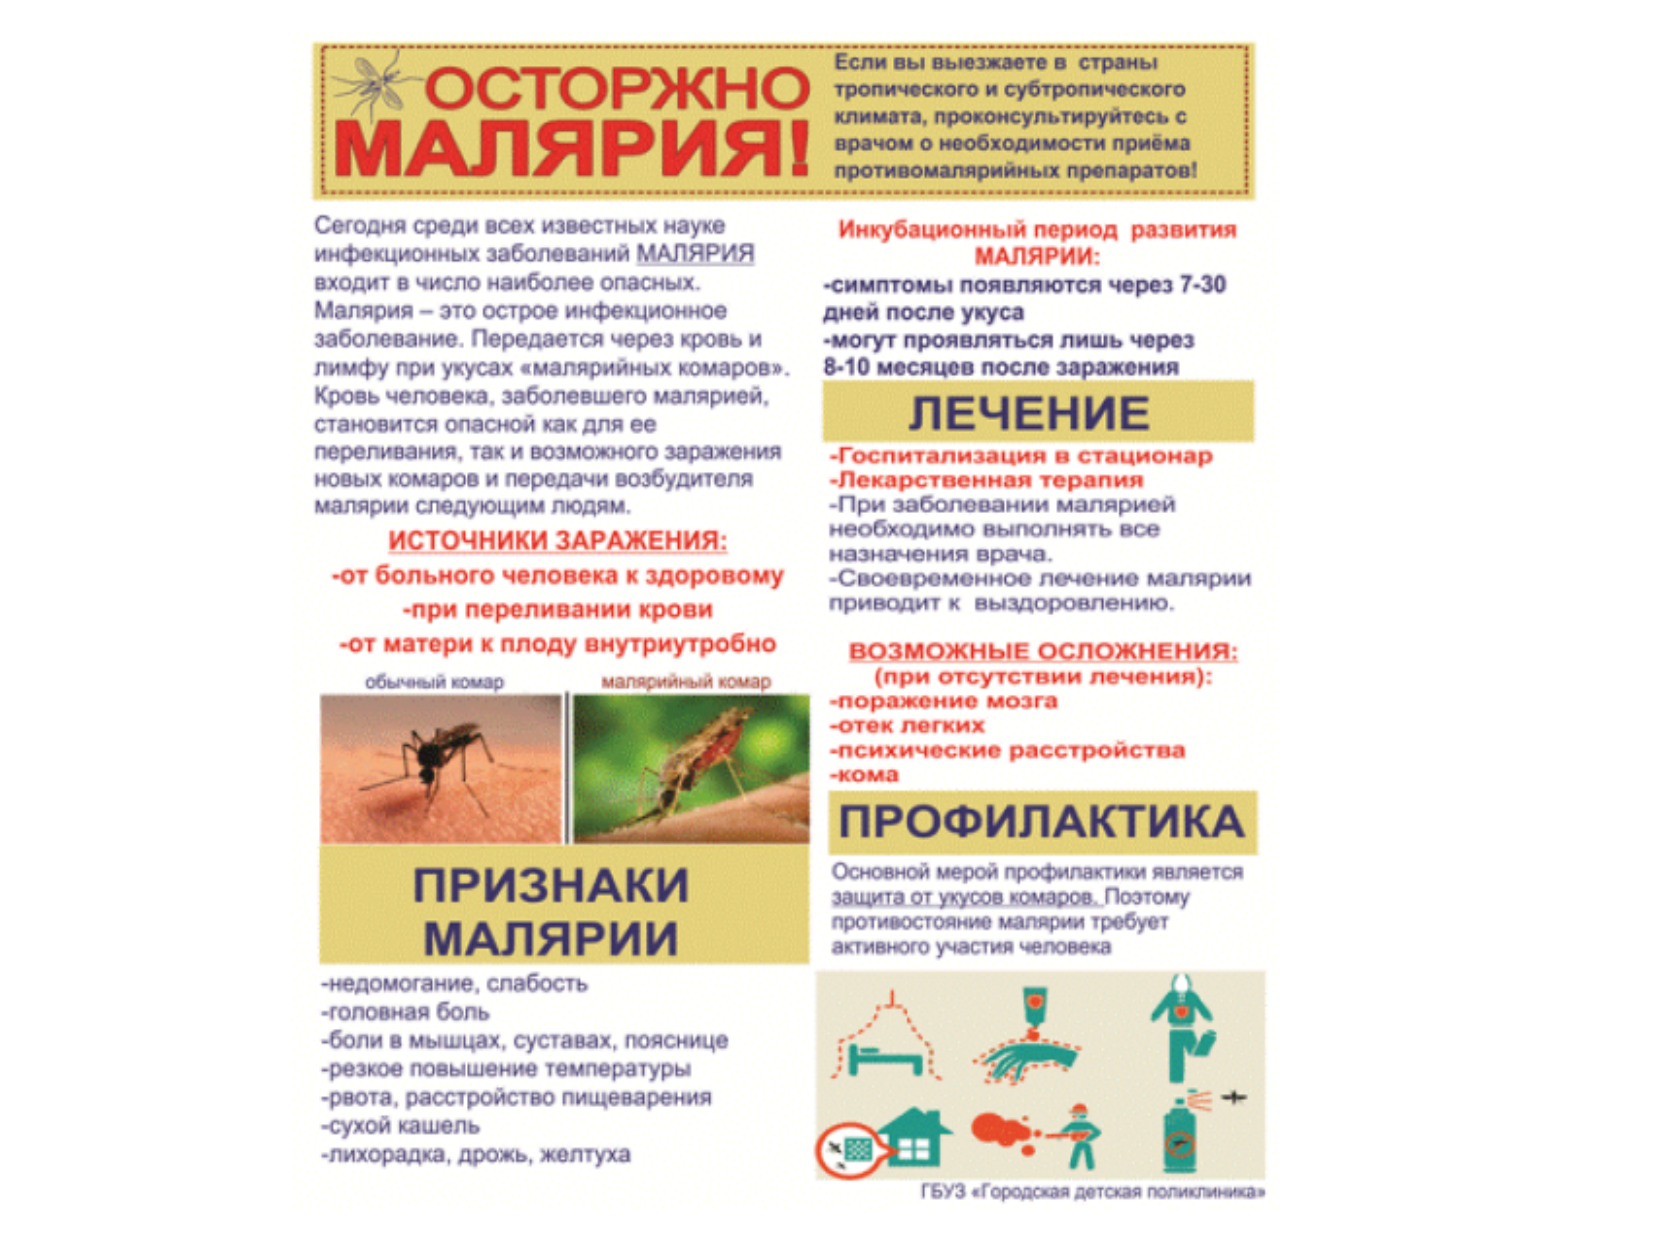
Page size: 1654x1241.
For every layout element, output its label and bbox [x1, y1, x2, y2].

picture [287, 21, 1283, 1209]
